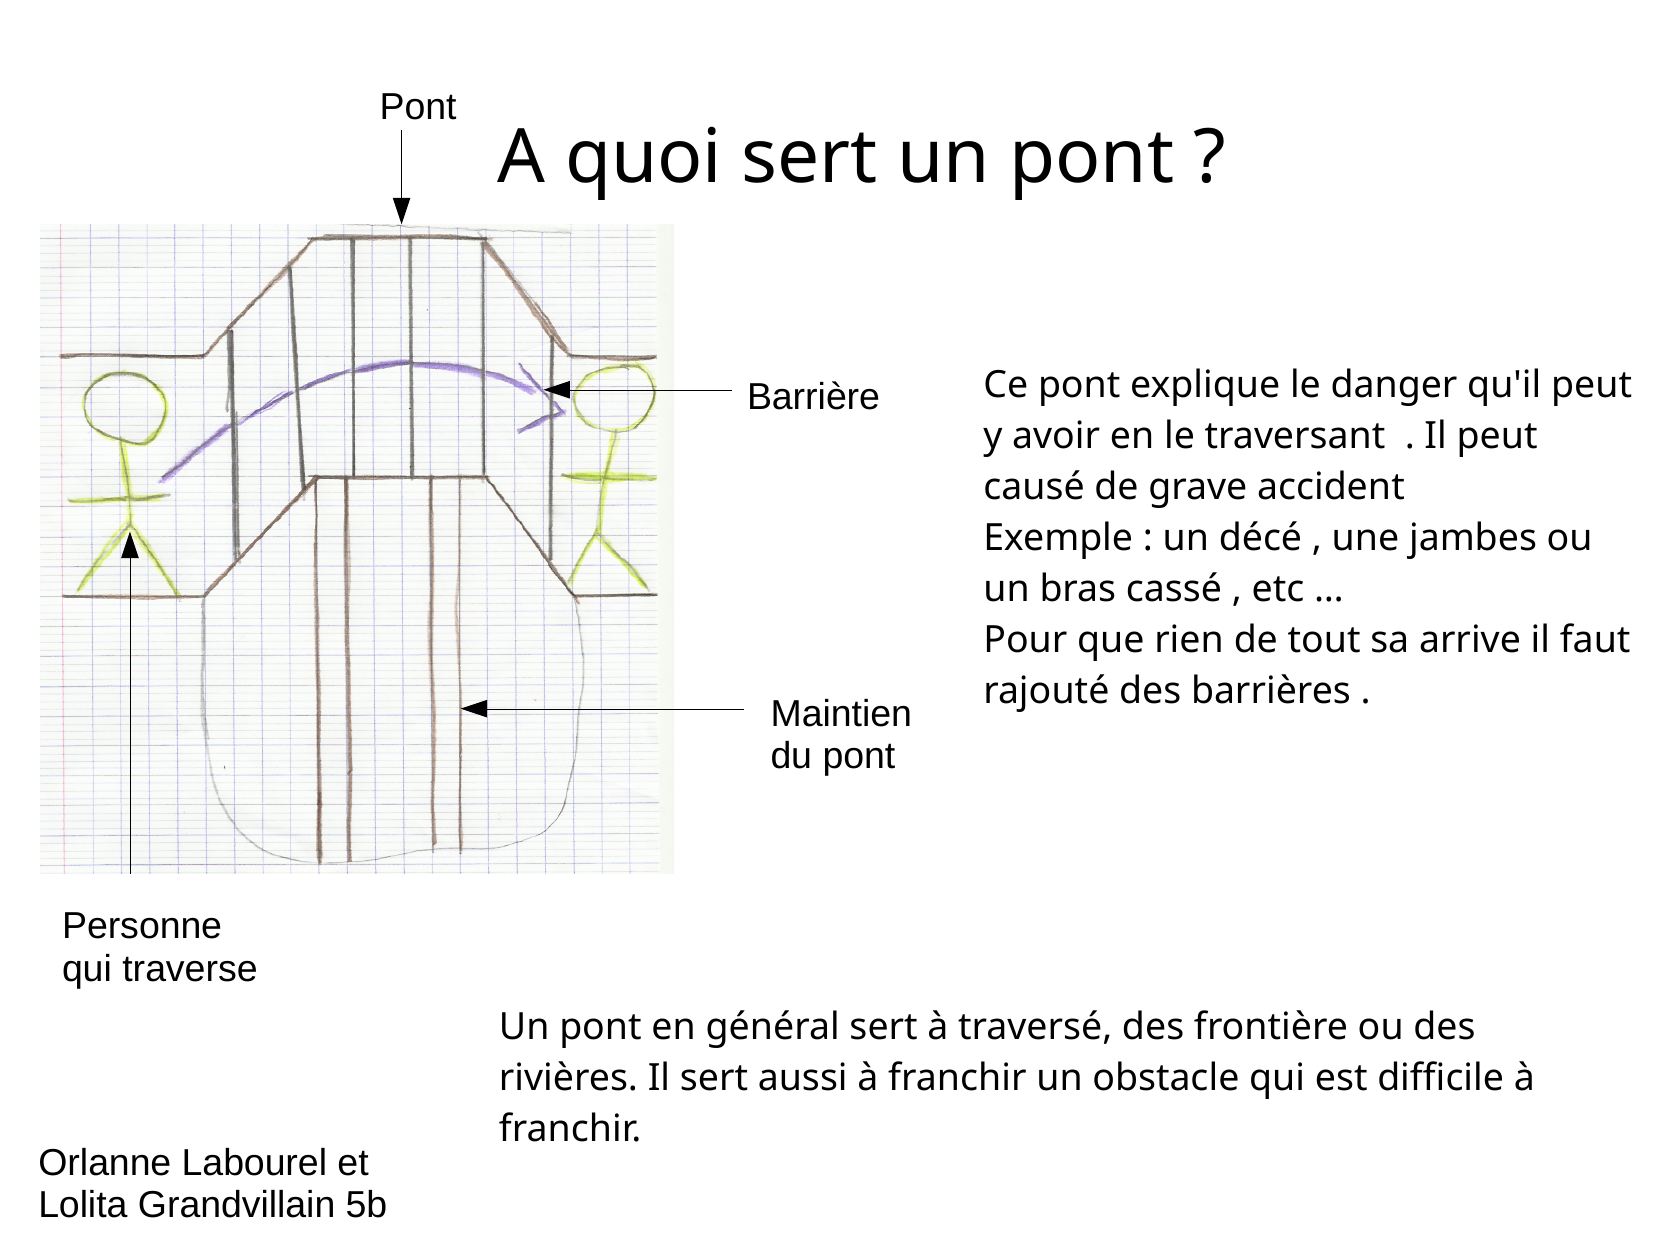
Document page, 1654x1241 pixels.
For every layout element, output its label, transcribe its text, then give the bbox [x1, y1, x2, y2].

text_box Barrière [732, 368, 981, 426]
text_box Maintien du pont [755, 685, 969, 784]
text_box Un pont en général sert à traversé, des frontière ou des rivières. Il sert aussi à franchir un obstacle qui est difficile à franchir. [484, 992, 1571, 1217]
text_box Pont [354, 78, 603, 178]
text_box Ce pont explique le danger qu'il peut y avoir en le traversant . Il peut causé de grave accident Exemple : un décé , une jambes ou un bras cassé , etc … Pour que rien de tout sa arrive il faut rajouté des barrières . [968, 349, 1654, 886]
title A quoi sert un pont ? [118, 49, 1607, 257]
picture [40, 224, 674, 875]
text_box Orlanne Labourel et Lolita Grandvillain 5b [23, 1133, 438, 1233]
text_box Personne qui traverse [47, 897, 296, 997]
